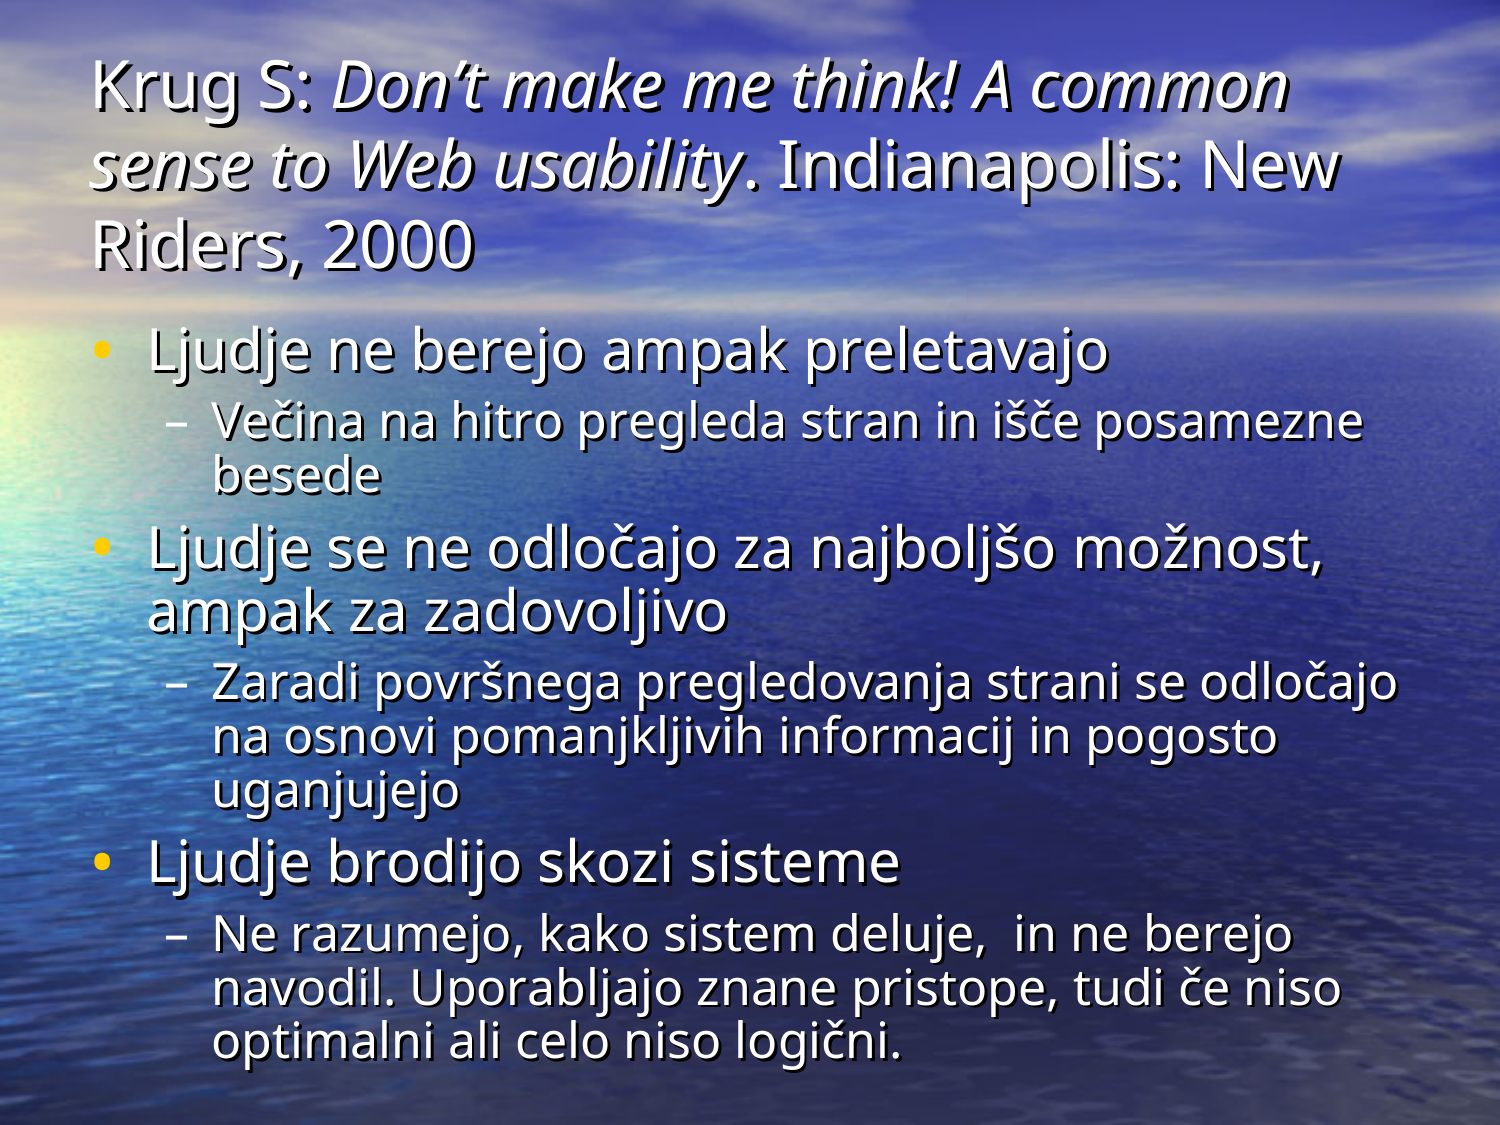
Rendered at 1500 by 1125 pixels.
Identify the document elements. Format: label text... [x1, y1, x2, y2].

list Ljudje ne berejo ampak preletavajo Večina na hitro pregleda stran in išče posamezne besede Ljudje se ne odločajo za najboljšo možnost, ampak za zadovoljivo Zaradi površnega pregledovanja strani se odločajo na osnovi pomanjkljivih informacij in pogosto uganjujejo Ljudje brodijo skozi sisteme Ne razumejo, kako sistem deluje, in ne berejo navodil. Uporabljajo znane pristope, tudi če niso optimalni ali celo niso logični. [75, 312, 1426, 988]
picture [0, 0, 1500, 1125]
title Krug S: Don’t make me think! A common sense to Web usability. Indianapolis: New Riders, 2000 [75, 47, 1426, 276]
